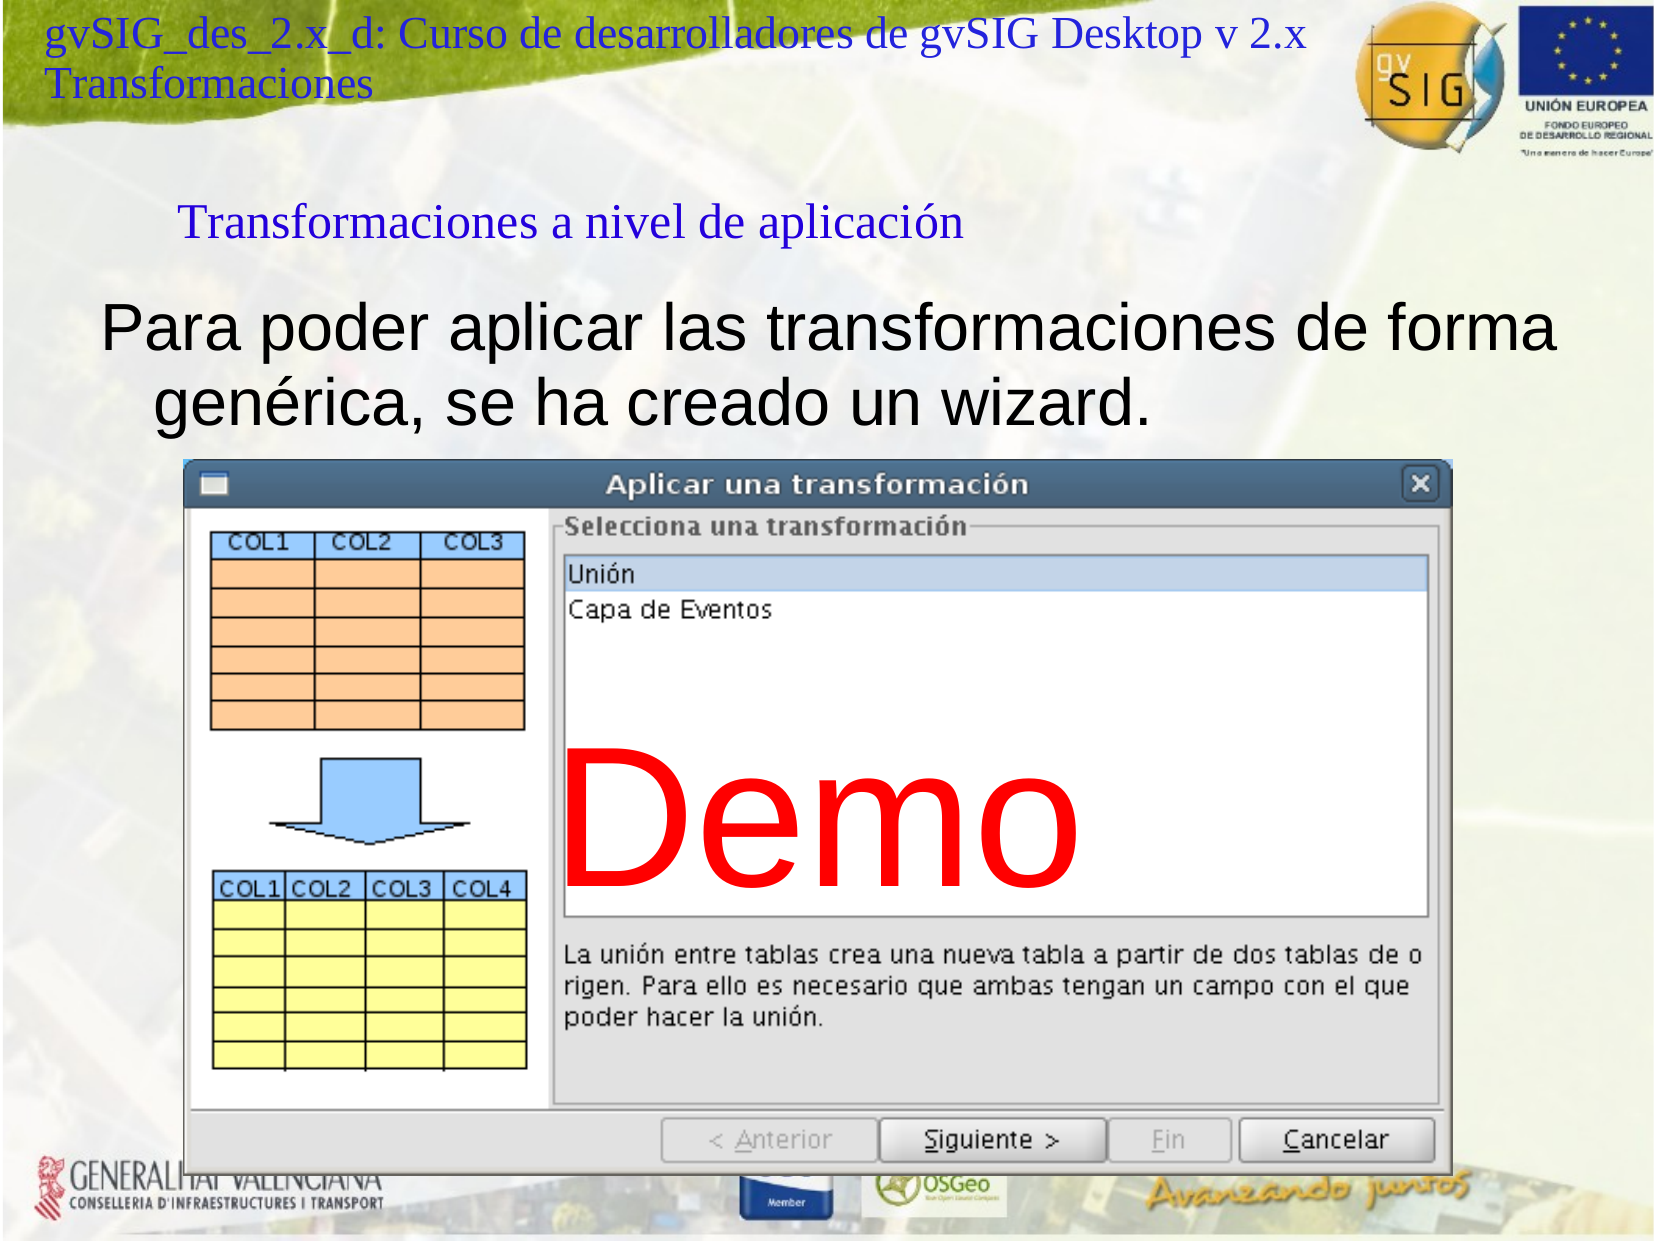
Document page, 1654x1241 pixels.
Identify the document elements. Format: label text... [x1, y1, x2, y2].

title Transformaciones a nivel de aplicación [177, 88, 1329, 290]
picture [2, 0, 1654, 1241]
list Para poder aplicar las transformaciones de forma genérica, se ha creado un wizard. [82, 290, 1571, 946]
